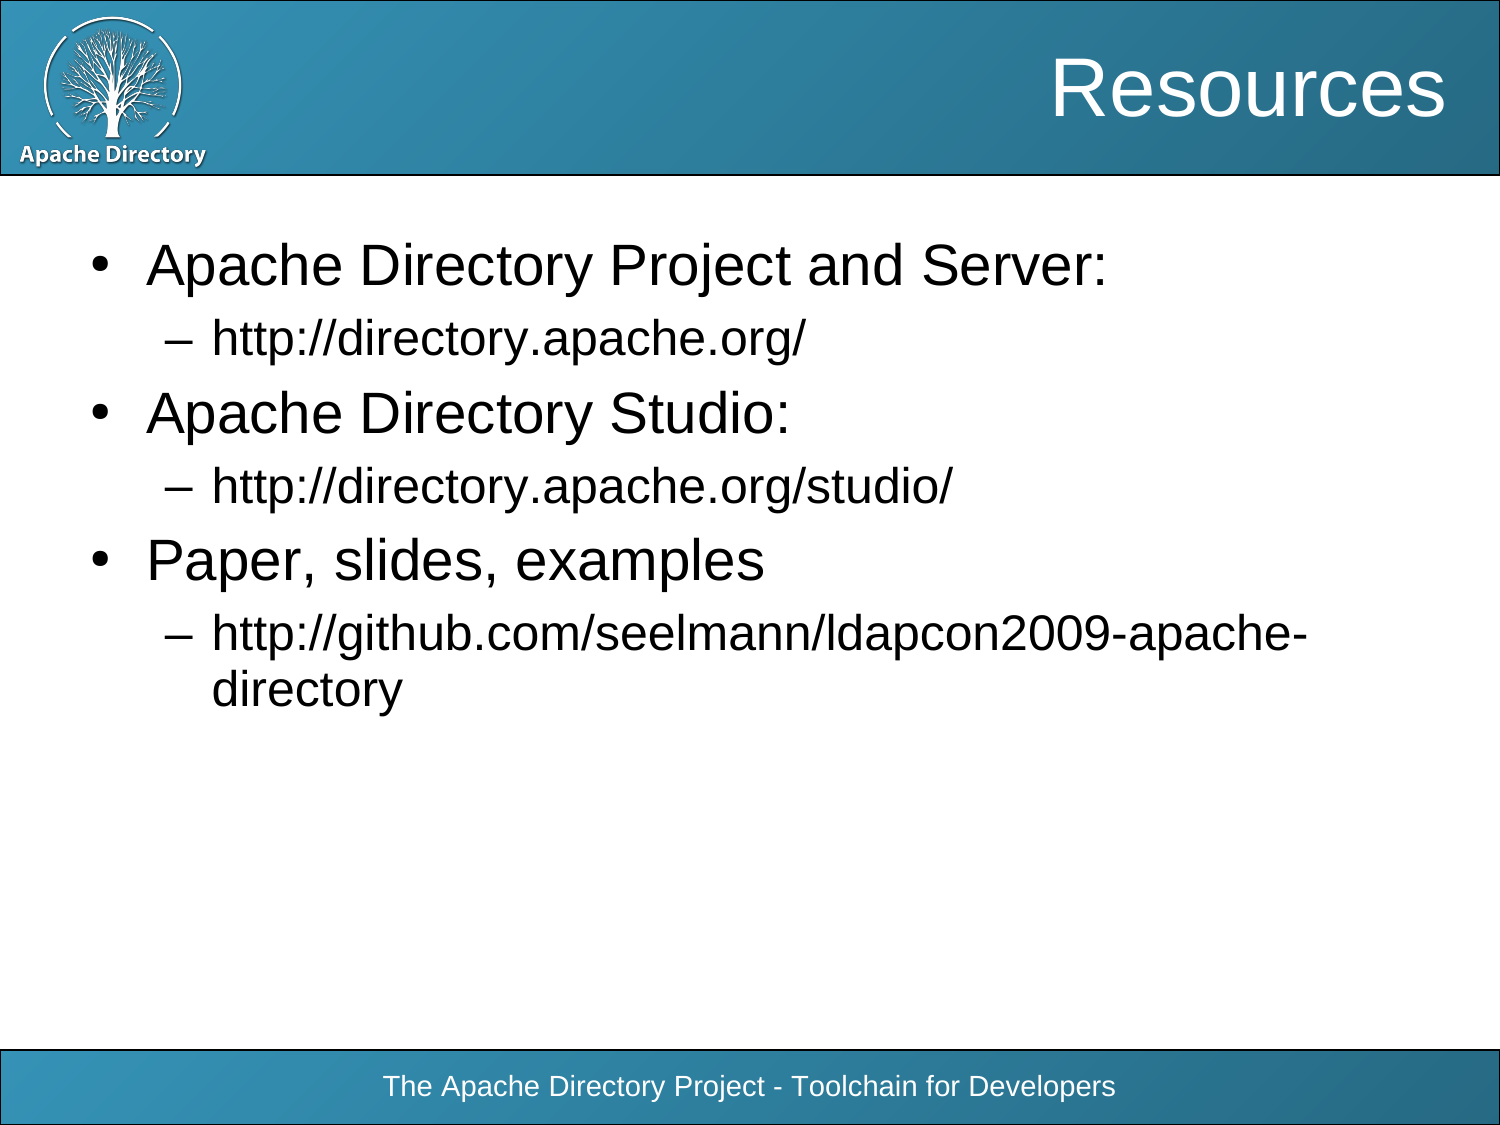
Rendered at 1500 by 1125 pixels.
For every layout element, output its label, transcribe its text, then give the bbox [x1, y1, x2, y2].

picture [12, 12, 213, 173]
list Apache Directory Project and Server: http://directory.apache.org/ Apache Directory Studio: http://directory.apache.org/studio/ Paper, slides, examples http://github.com/seelmann/ldapcon2009-apache-directory [75, 224, 1426, 1013]
title Resources [237, 12, 1463, 163]
